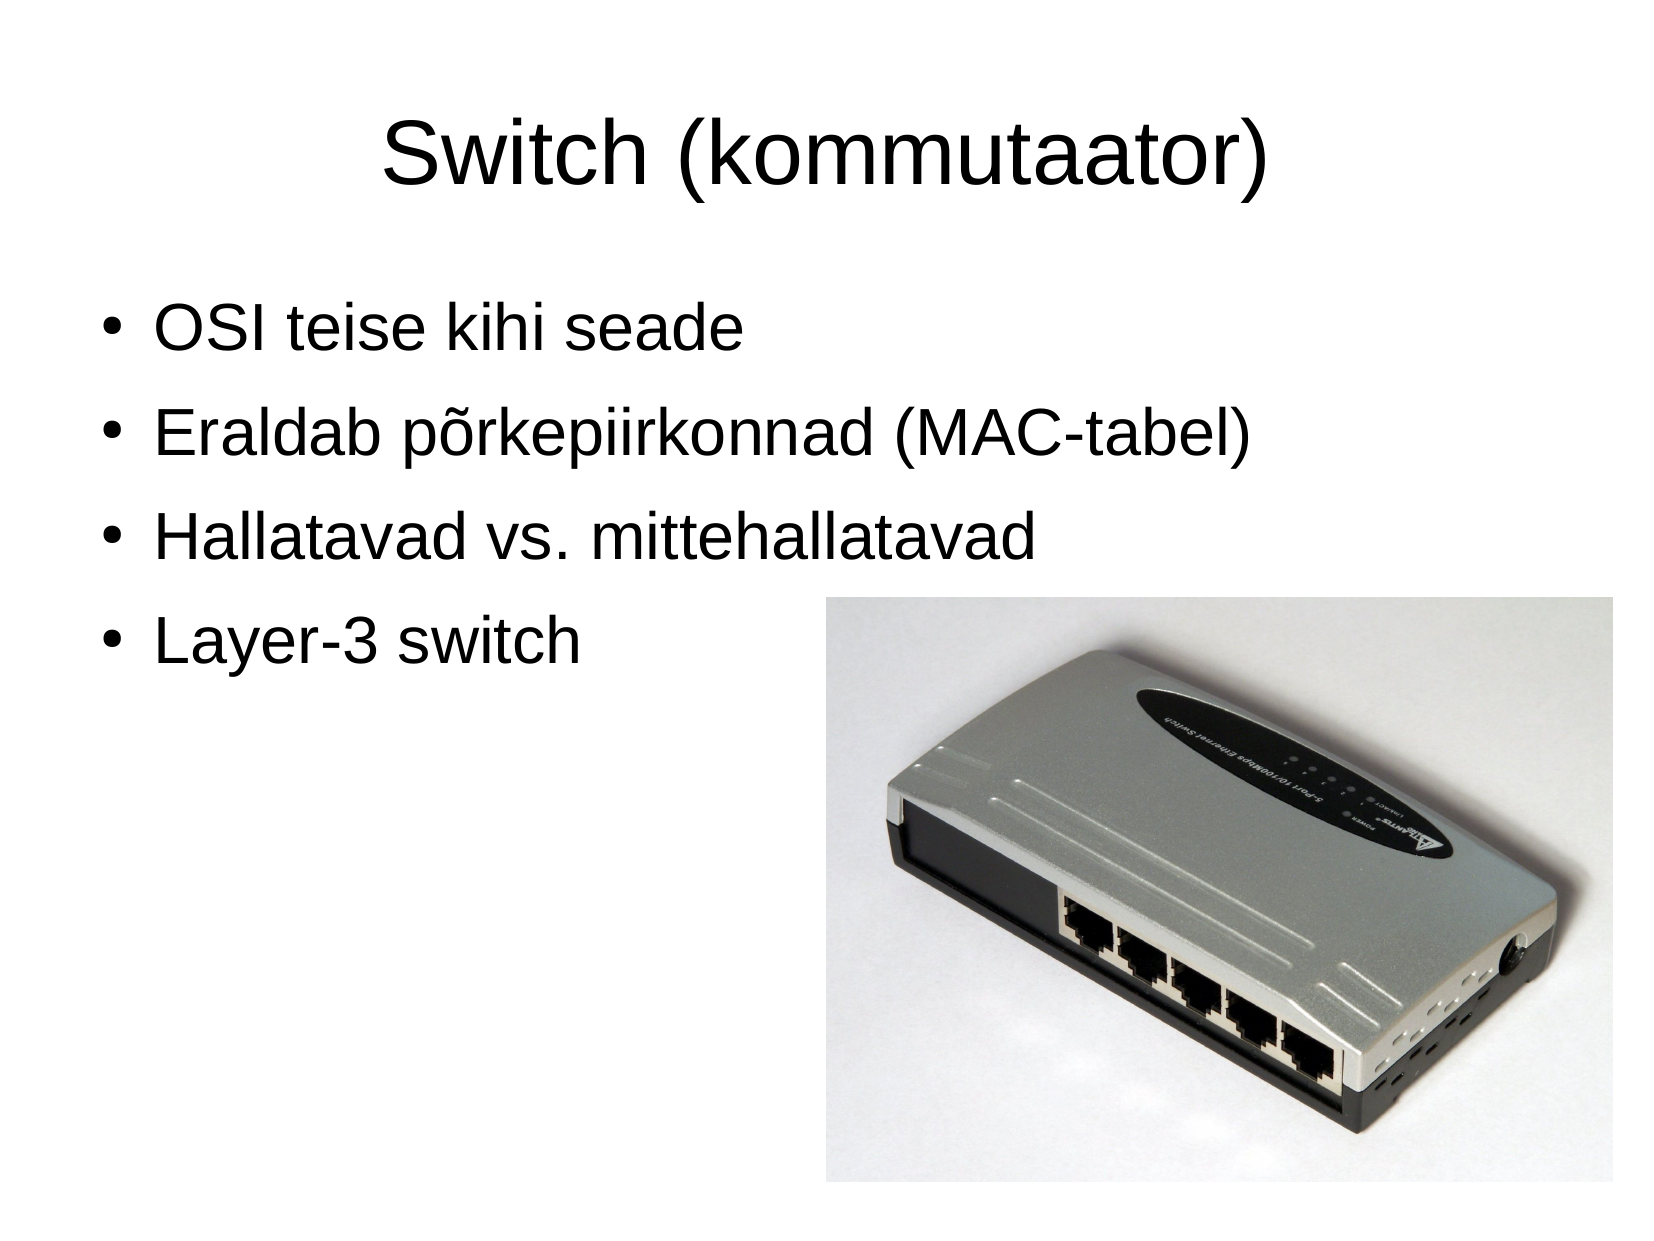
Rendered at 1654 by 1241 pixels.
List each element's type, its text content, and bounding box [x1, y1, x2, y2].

title Switch (kommutaator) [82, 49, 1571, 257]
picture [826, 597, 1613, 1182]
list OSI teise kihi seade Eraldab põrkepiirkonnad (MAC-tabel) Hallatavad vs. mittehallatavad Layer-3 switch [82, 290, 1538, 1010]
